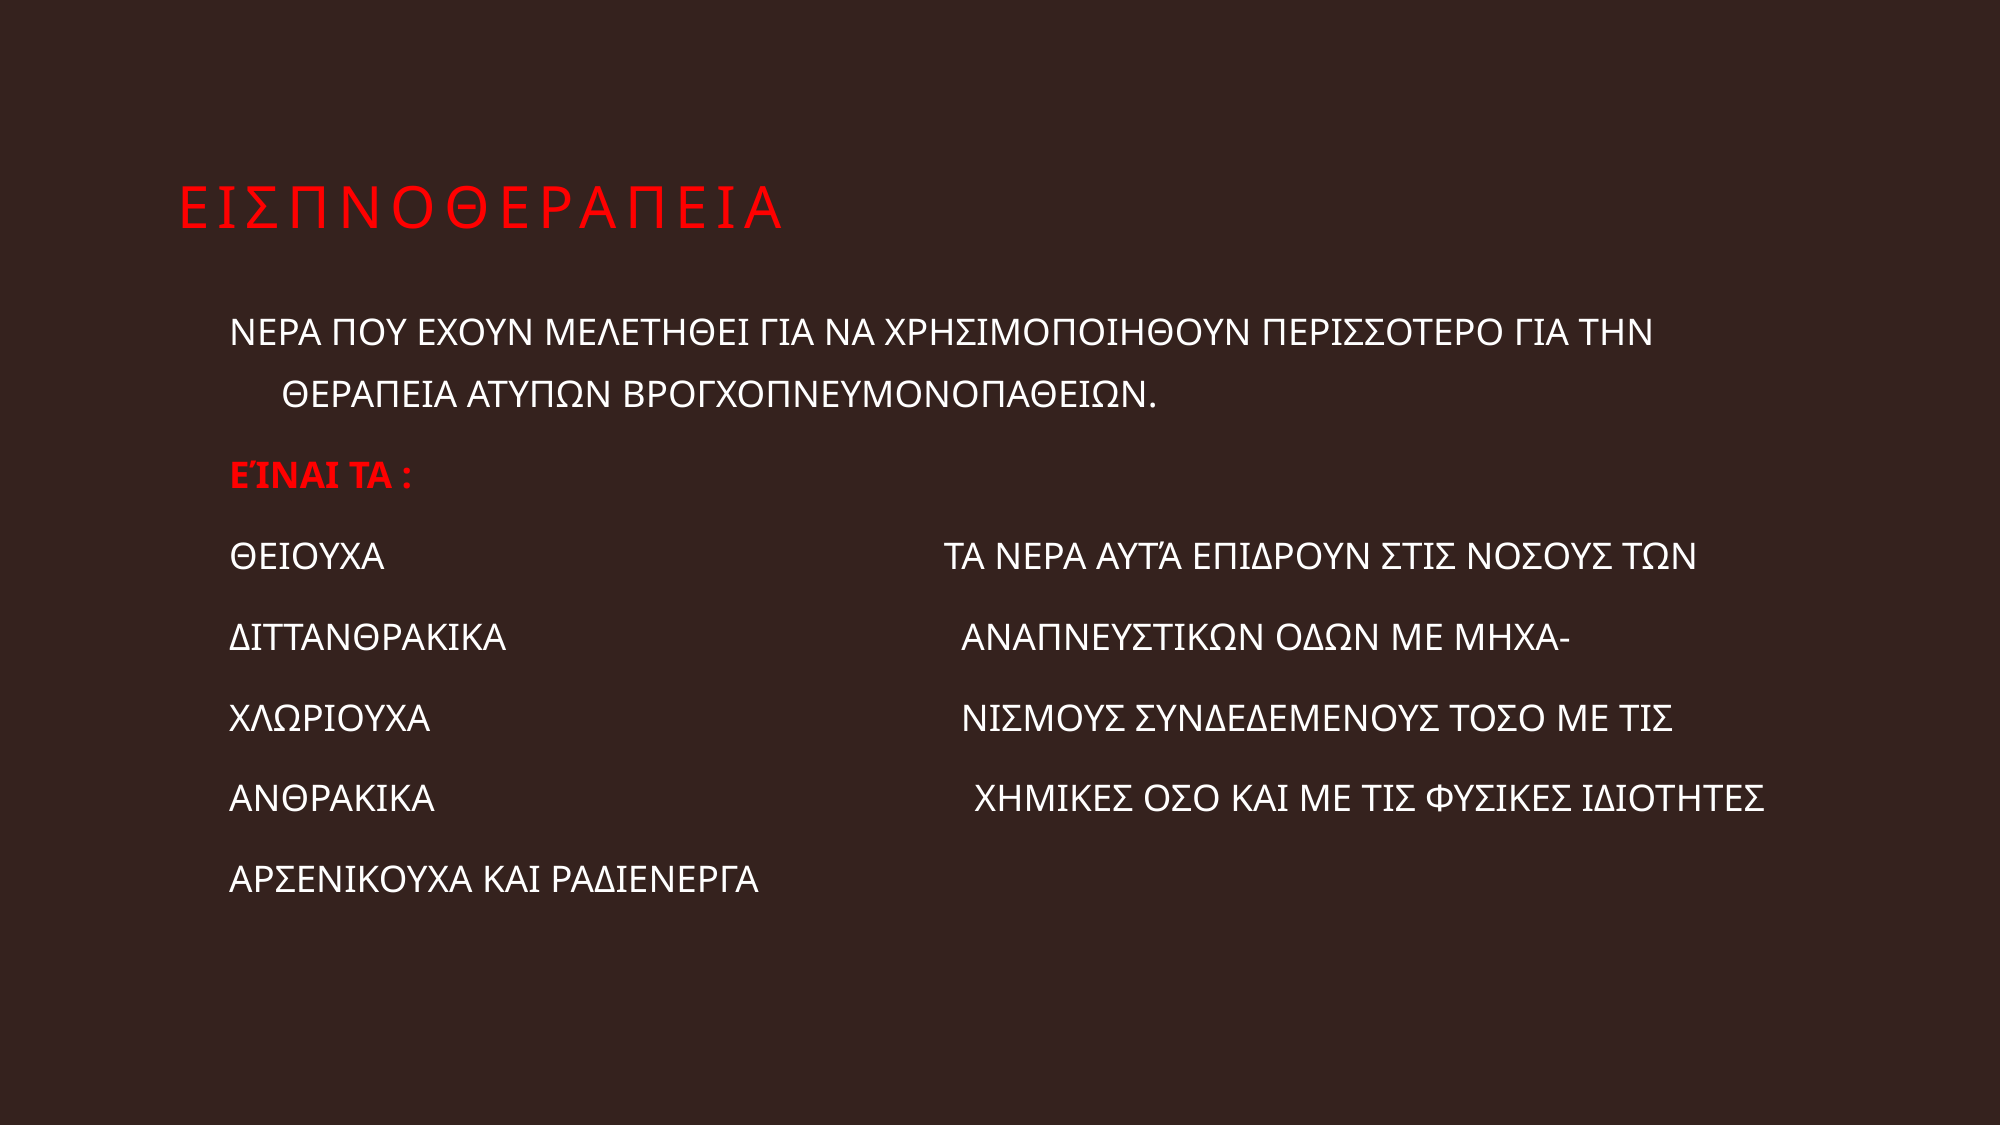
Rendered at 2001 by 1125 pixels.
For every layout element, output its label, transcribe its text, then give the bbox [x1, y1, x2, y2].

list ΝΕΡΑ ΠΟΥ ΕΧΟΥΝ ΜΕΛΕΤΗΘΕΙ ΓΙΑ ΝΑ ΧΡΗΣΙΜΟΠΟΙΗΘΟΥΝ ΠΕΡΙΣΣΟΤΕΡΟ ΓΙΑ ΤΗΝ ΘΕΡΑΠΕΙΑ ΑΤΥΠΩΝ ΒΡΟΓΧΟΠΝΕΥΜΟΝΟΠΑΘΕΙΩΝ. ΕΊΝΑΙ ΤΑ : ΘΕΙΟΥΧΑ ΤΑ ΝΕΡΑ ΑΥΤΆ ΕΠΙΔΡΟΥΝ ΣΤΙΣ ΝΟΣΟΥΣ ΤΩΝ ΔΙΤΤΑΝΘΡΑΚΙΚΑ ΑΝΑΠΝΕΥΣΤΙΚΩΝ ΟΔΩΝ ΜΕ ΜΗΧΑ- ΧΛΩΡΙΟΥΧΑ ΝΙΣΜΟΥΣ ΣΥΝΔΕΔΕΜΕΝΟΥΣ ΤΟΣΟ ΜΕ ΤΙΣ ΑΝΘΡΑΚΙΚΑ ΧΗΜΙΚΕΣ ΟΣΟ ΚΑΙ ΜΕ ΤΙΣ ΦΥΣΙΚΕΣ ΙΔΙΟΤΗΤΕΣ ΑΡΣΕΝΙΚΟΥΧΑ ΚΑΙ ΡΑΔΙΕΝΕΡΓΑ [177, 293, 1822, 947]
title ΕΙΣΠΝΟΘΕΡΑΠΕΙΑ [177, 165, 950, 274]
